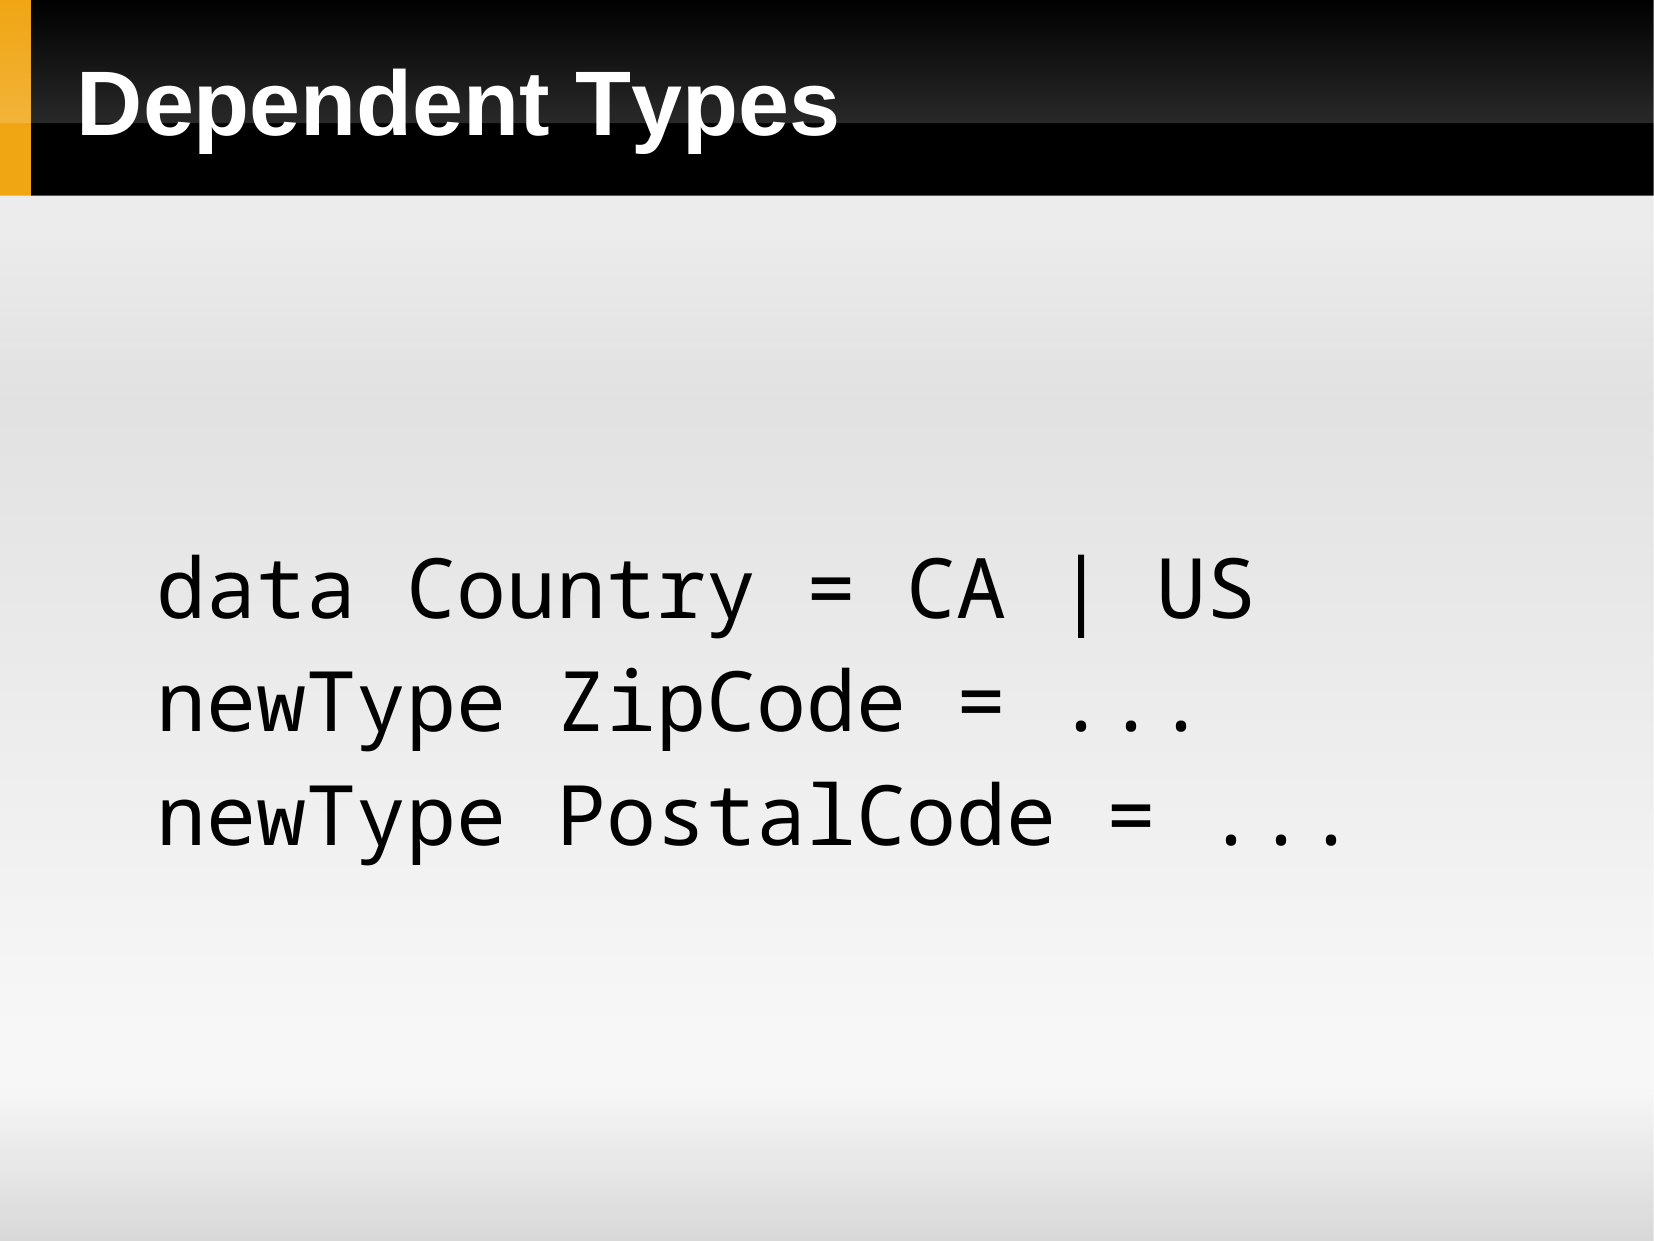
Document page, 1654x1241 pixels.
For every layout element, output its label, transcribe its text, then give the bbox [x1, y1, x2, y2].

picture [0, 0, 1654, 1241]
subtitle data Country = CA | US newType ZipCode = ... newType PostalCode = ... [82, 297, 1571, 1102]
title Dependent Types [76, 0, 1565, 208]
